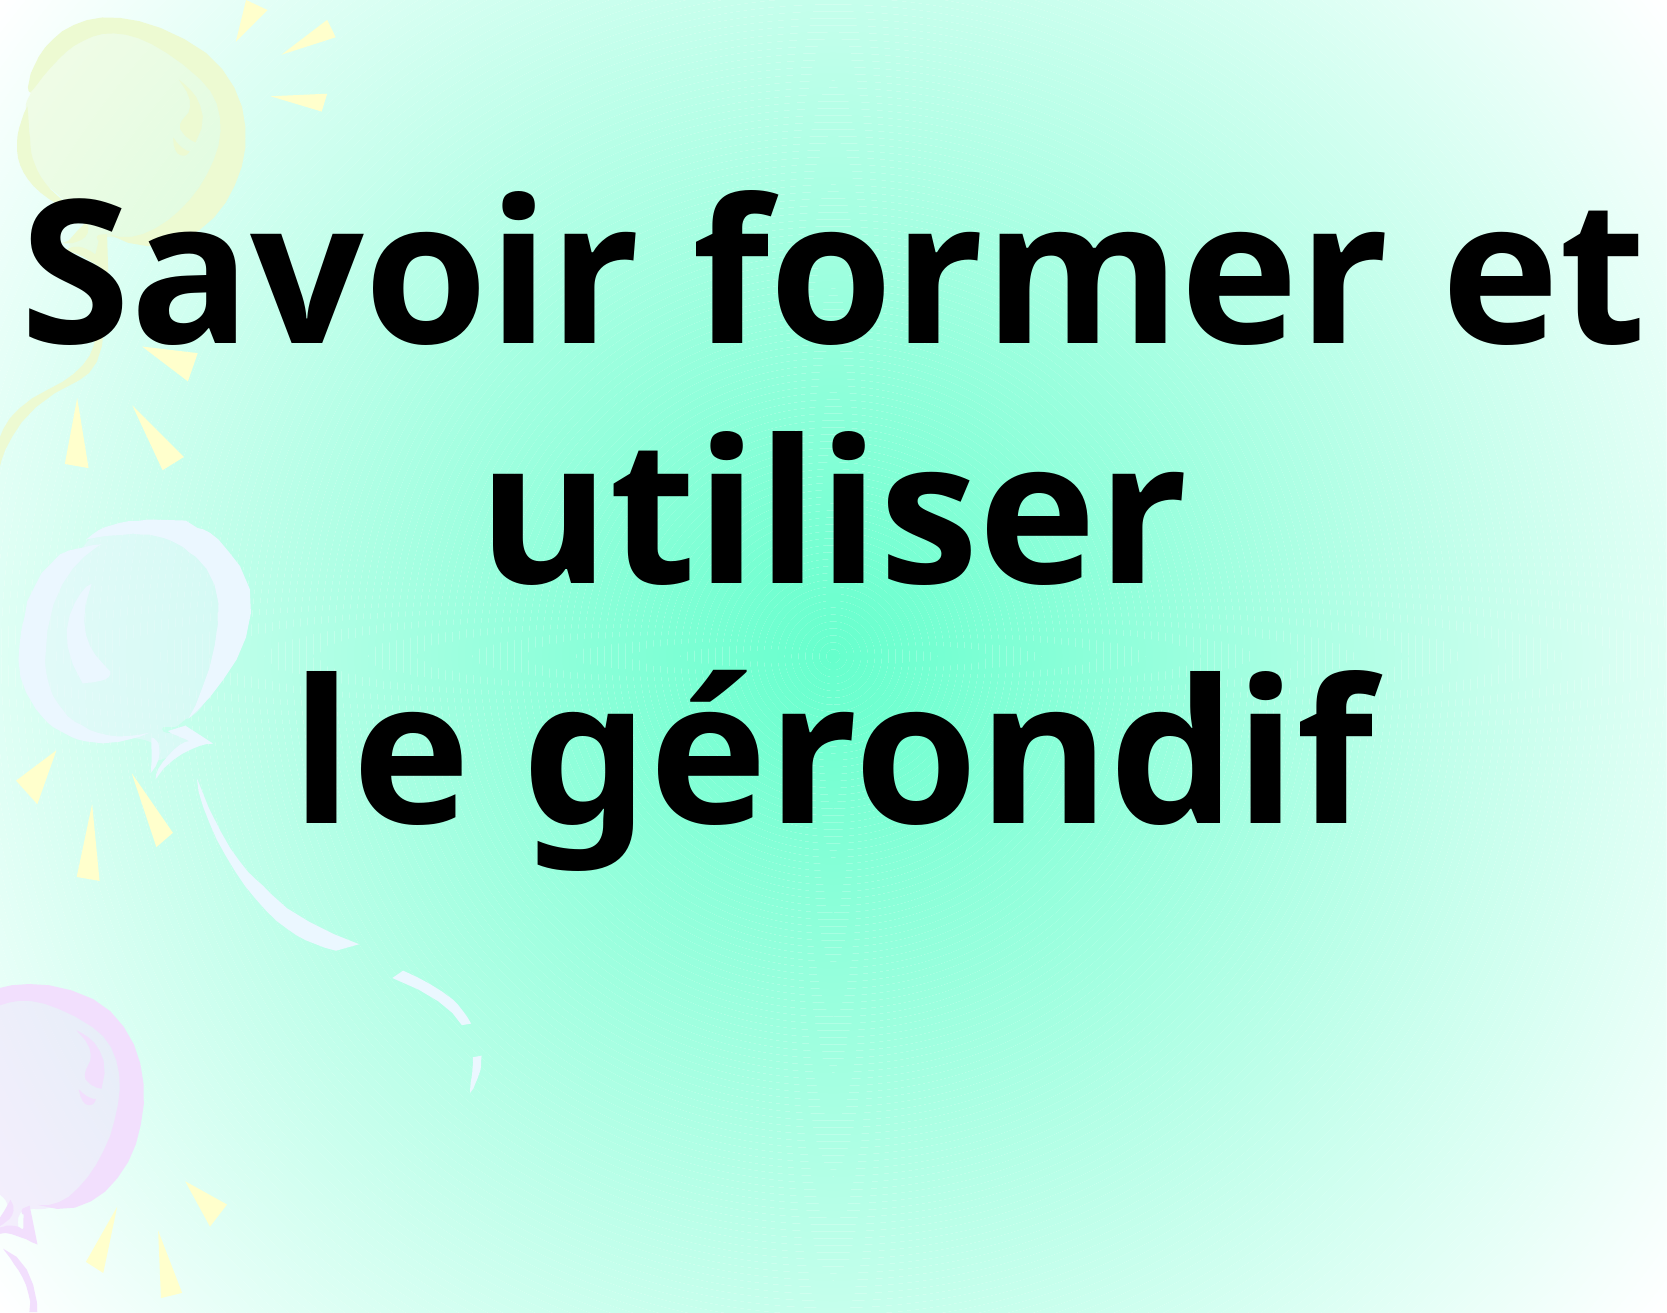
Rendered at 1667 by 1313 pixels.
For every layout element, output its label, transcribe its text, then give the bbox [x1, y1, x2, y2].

text_box Savoir former et utiliser le gérondif [0, 136, 1667, 872]
